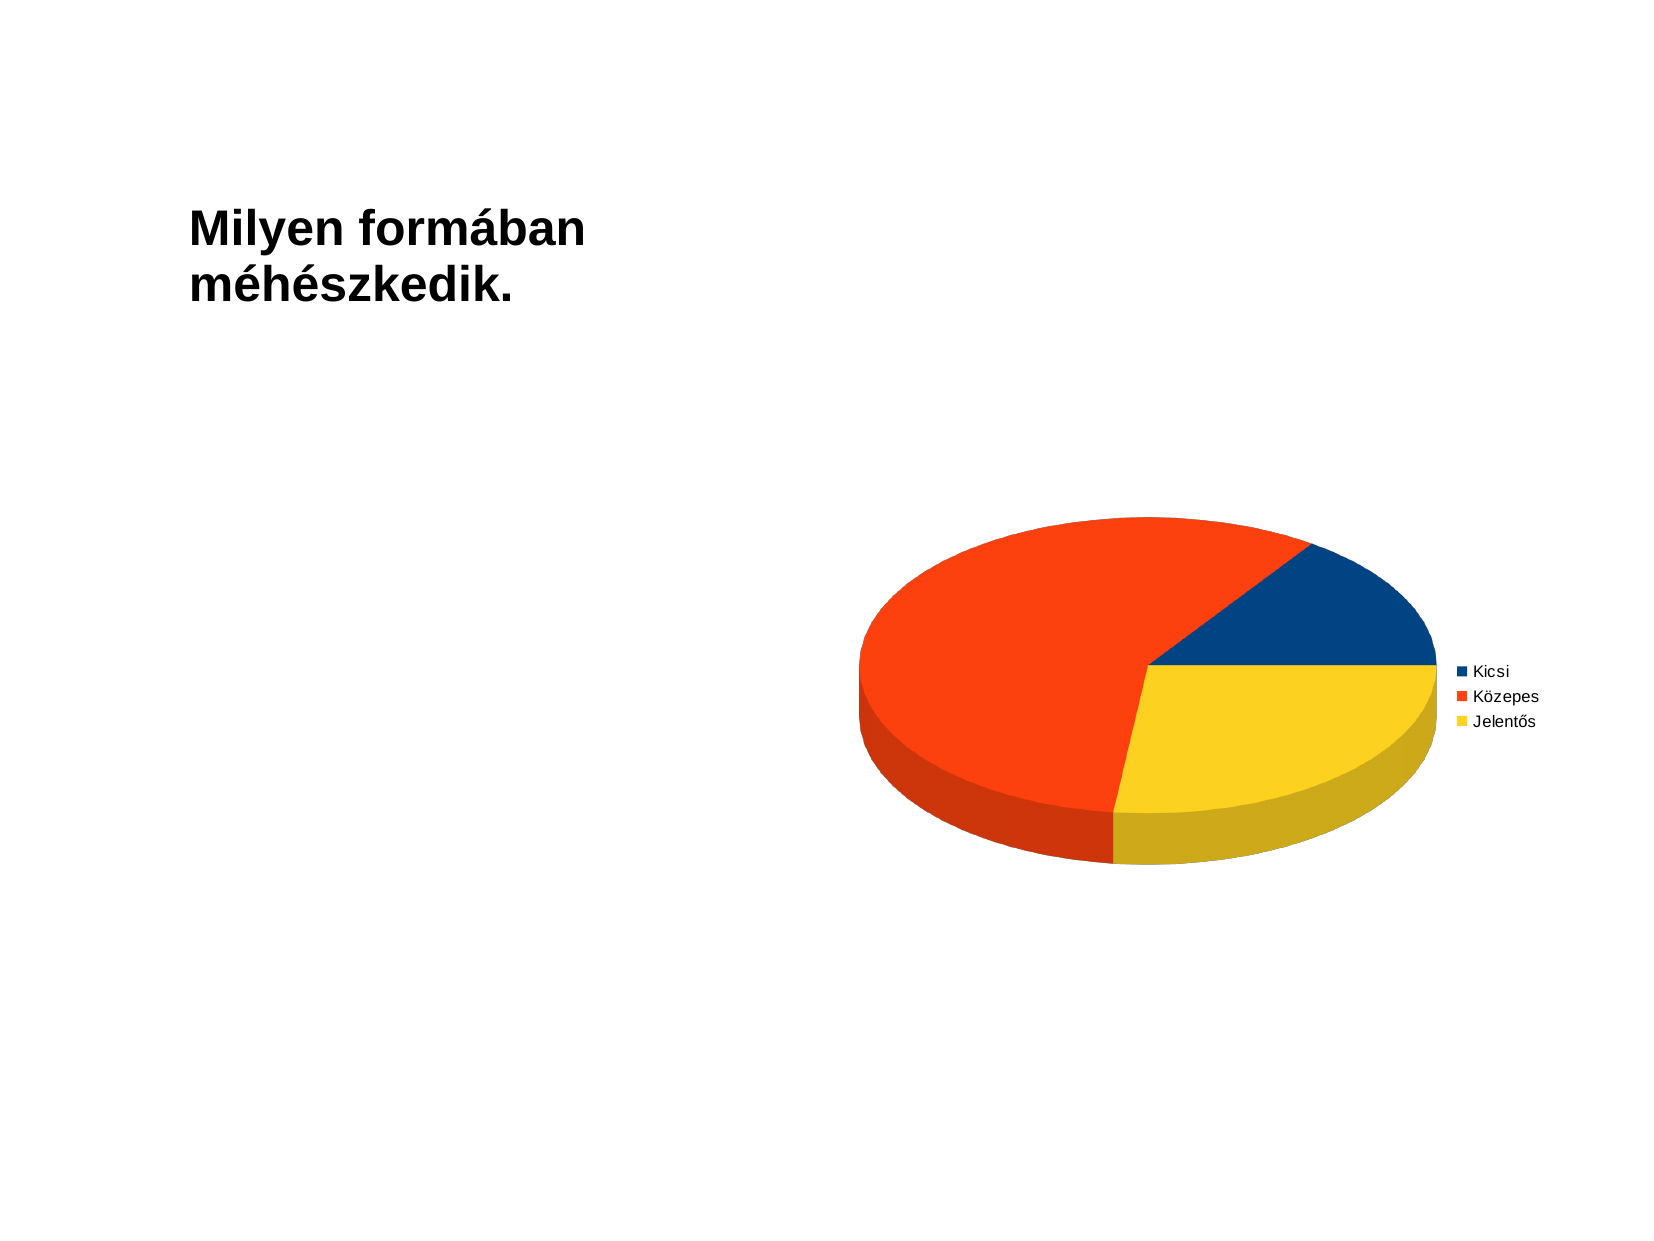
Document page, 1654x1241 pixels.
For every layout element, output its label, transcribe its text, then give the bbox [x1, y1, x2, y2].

chart [845, 290, 1572, 1109]
text_box Milyen formában méhészkedik. [174, 137, 739, 604]
